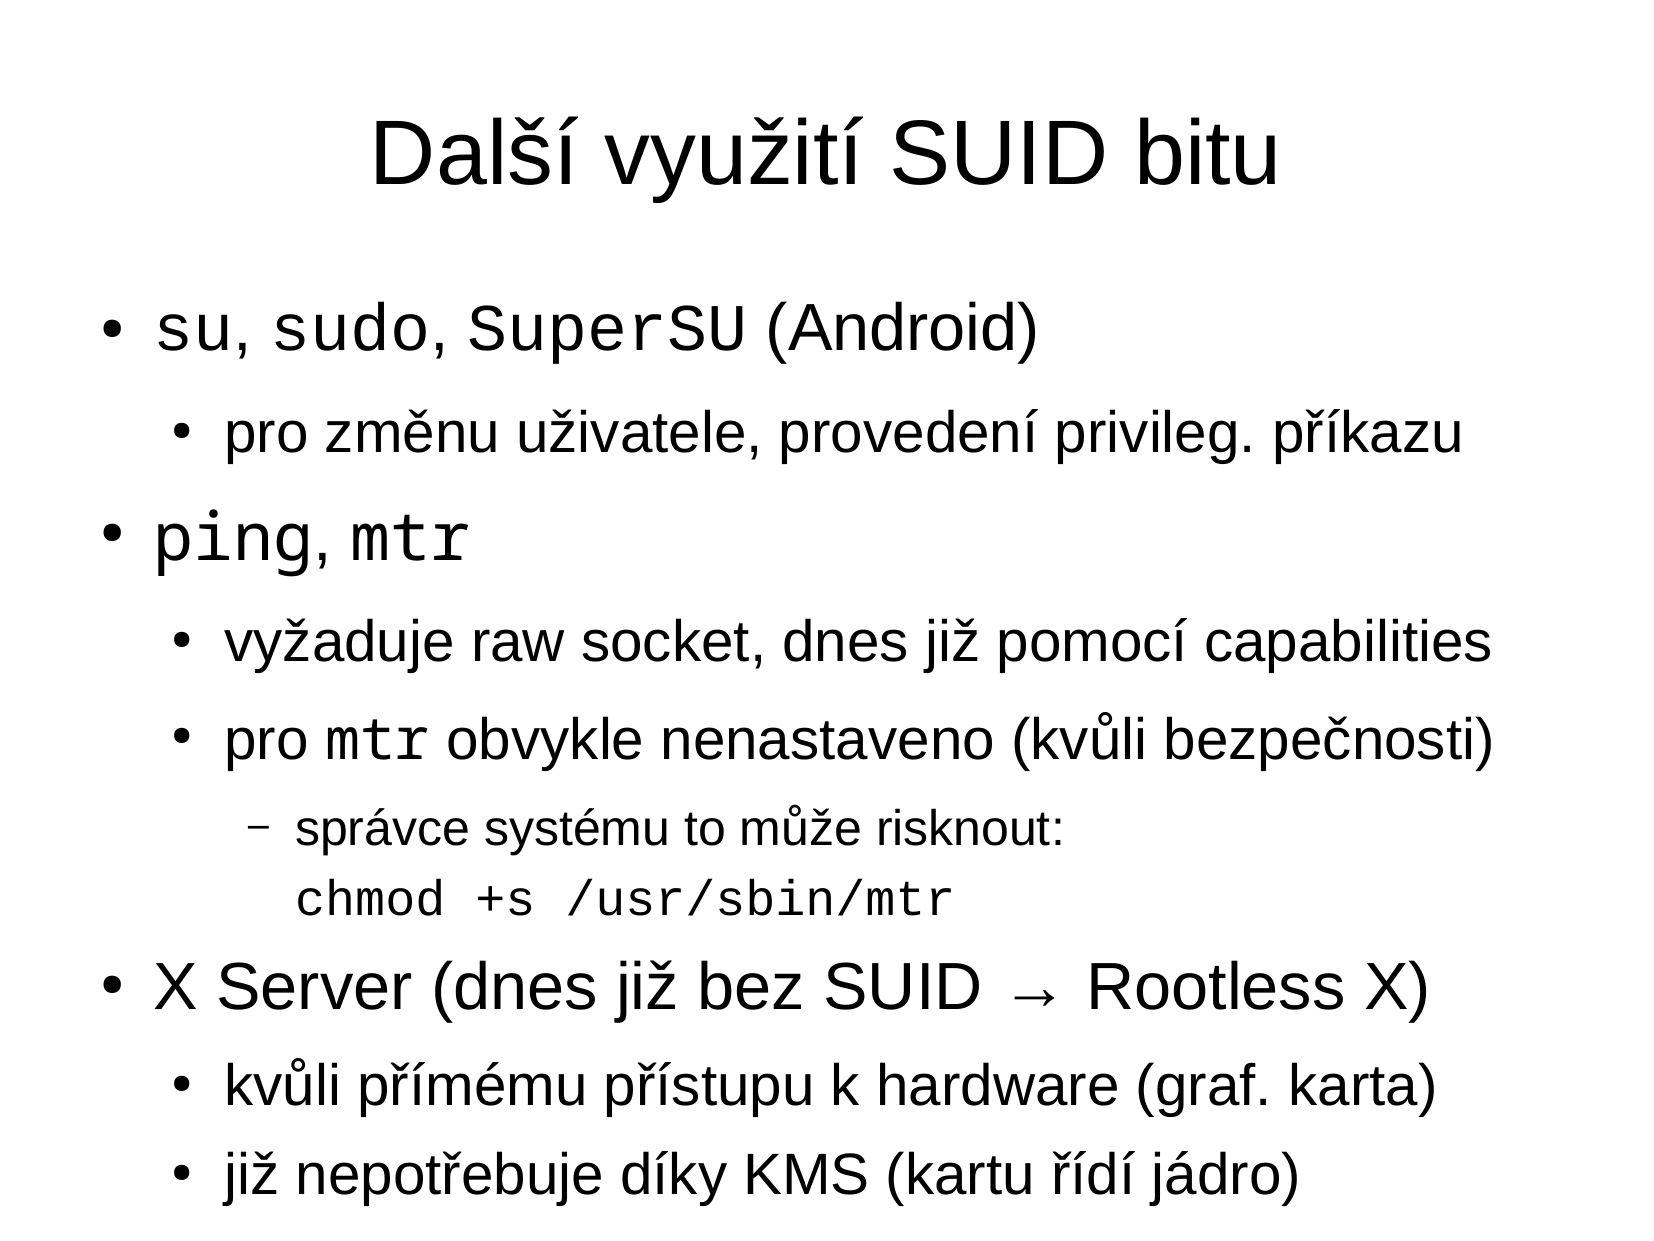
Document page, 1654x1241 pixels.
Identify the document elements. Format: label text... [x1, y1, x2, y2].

list su, sudo, SuperSU (Android) pro změnu uživatele, provedení privileg. příkazu ping, mtr vyžaduje raw socket, dnes již pomocí capabilities pro mtr obvykle nenastaveno (kvůli bezpečnosti) správce systému to může risknout: chmod +s /usr/sbin/mtr X Server (dnes již bez SUID → Rootless X) kvůli přímému přístupu k hardware (graf. karta) již nepotřebuje díky KMS (kartu řídí jádro) [82, 290, 1571, 1188]
title Další využití SUID bitu [82, 56, 1571, 250]
